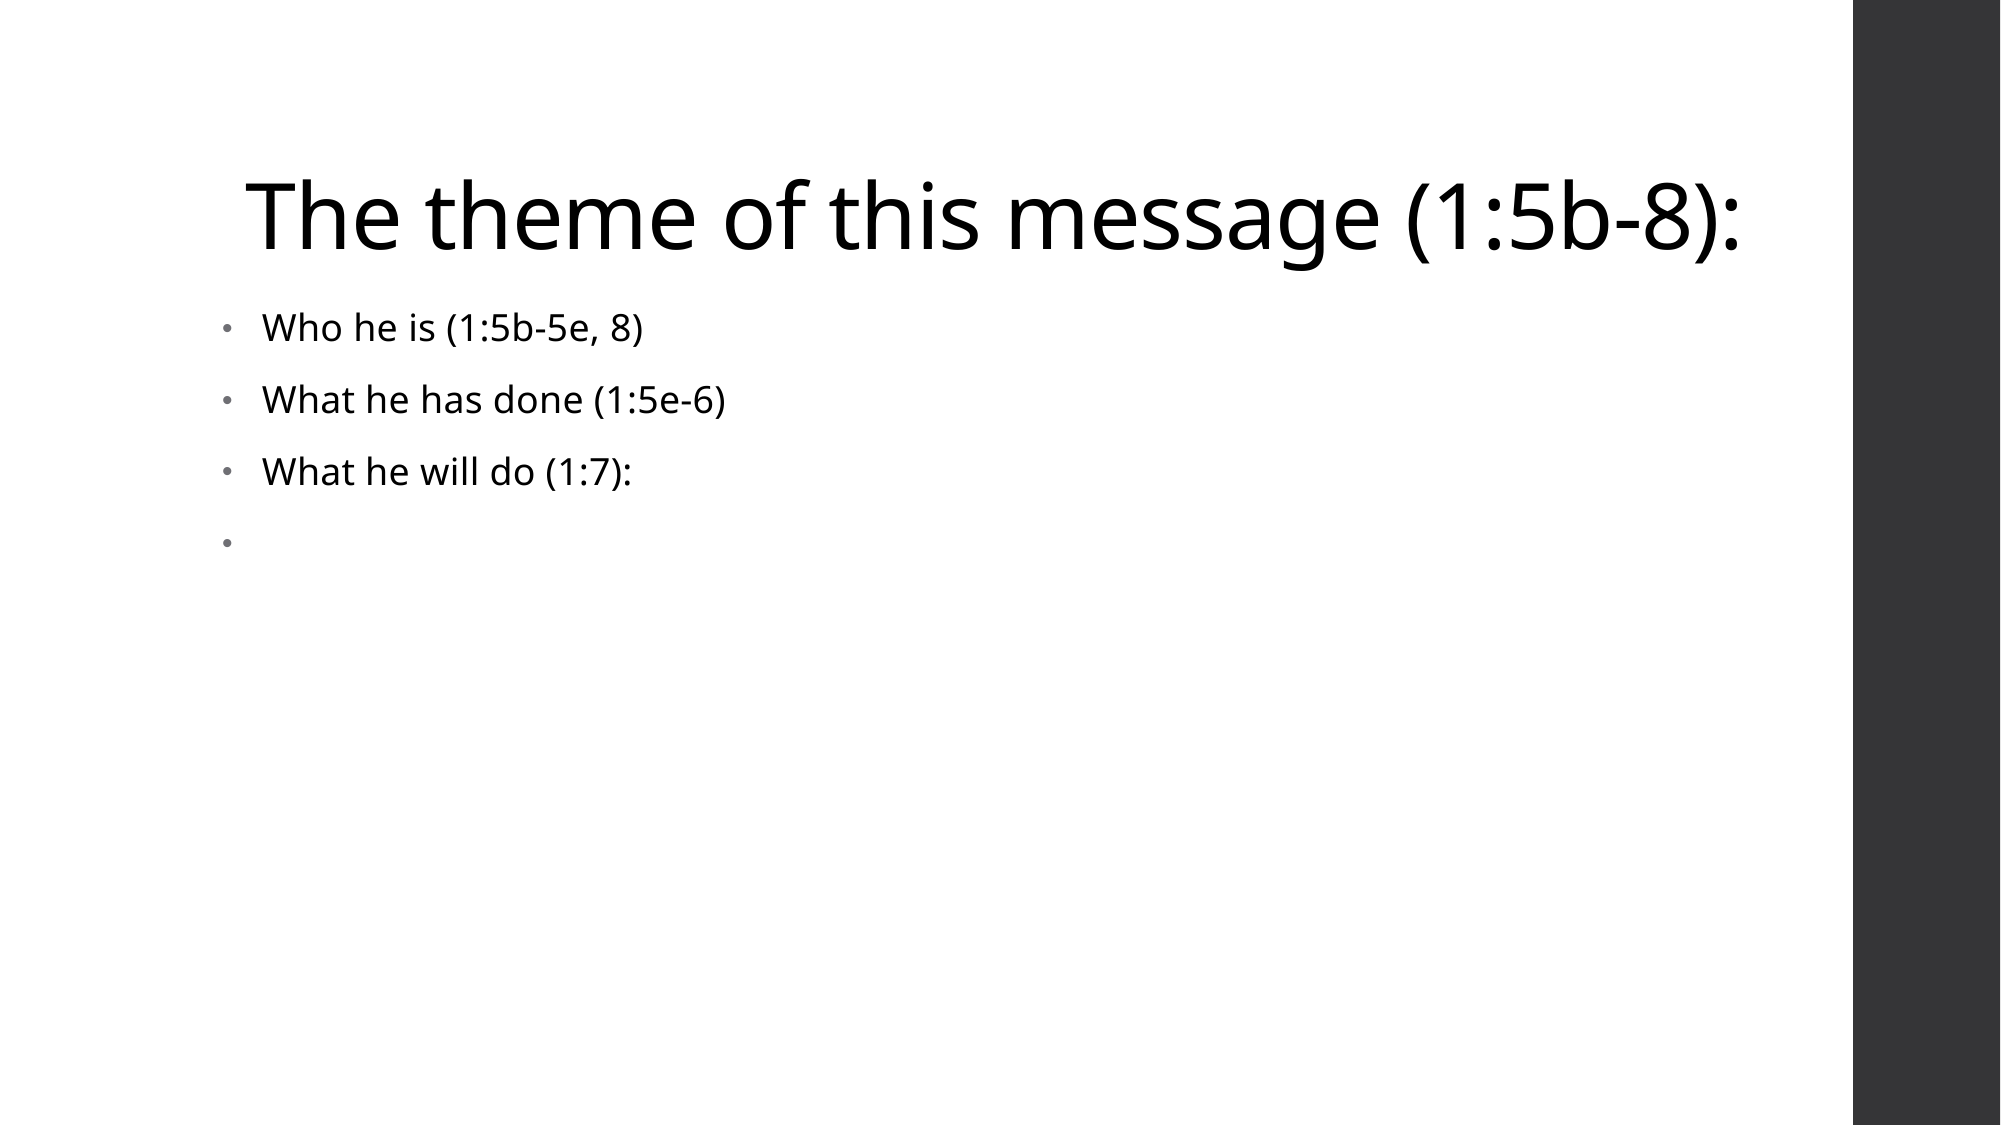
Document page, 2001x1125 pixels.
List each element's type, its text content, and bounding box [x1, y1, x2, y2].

list Who he is (1:5b-5e, 8) What he has done (1:5e-6) What he will do (1:7): [206, 299, 1617, 1014]
title The theme of this message (1:5b-8): [206, 60, 1797, 278]
